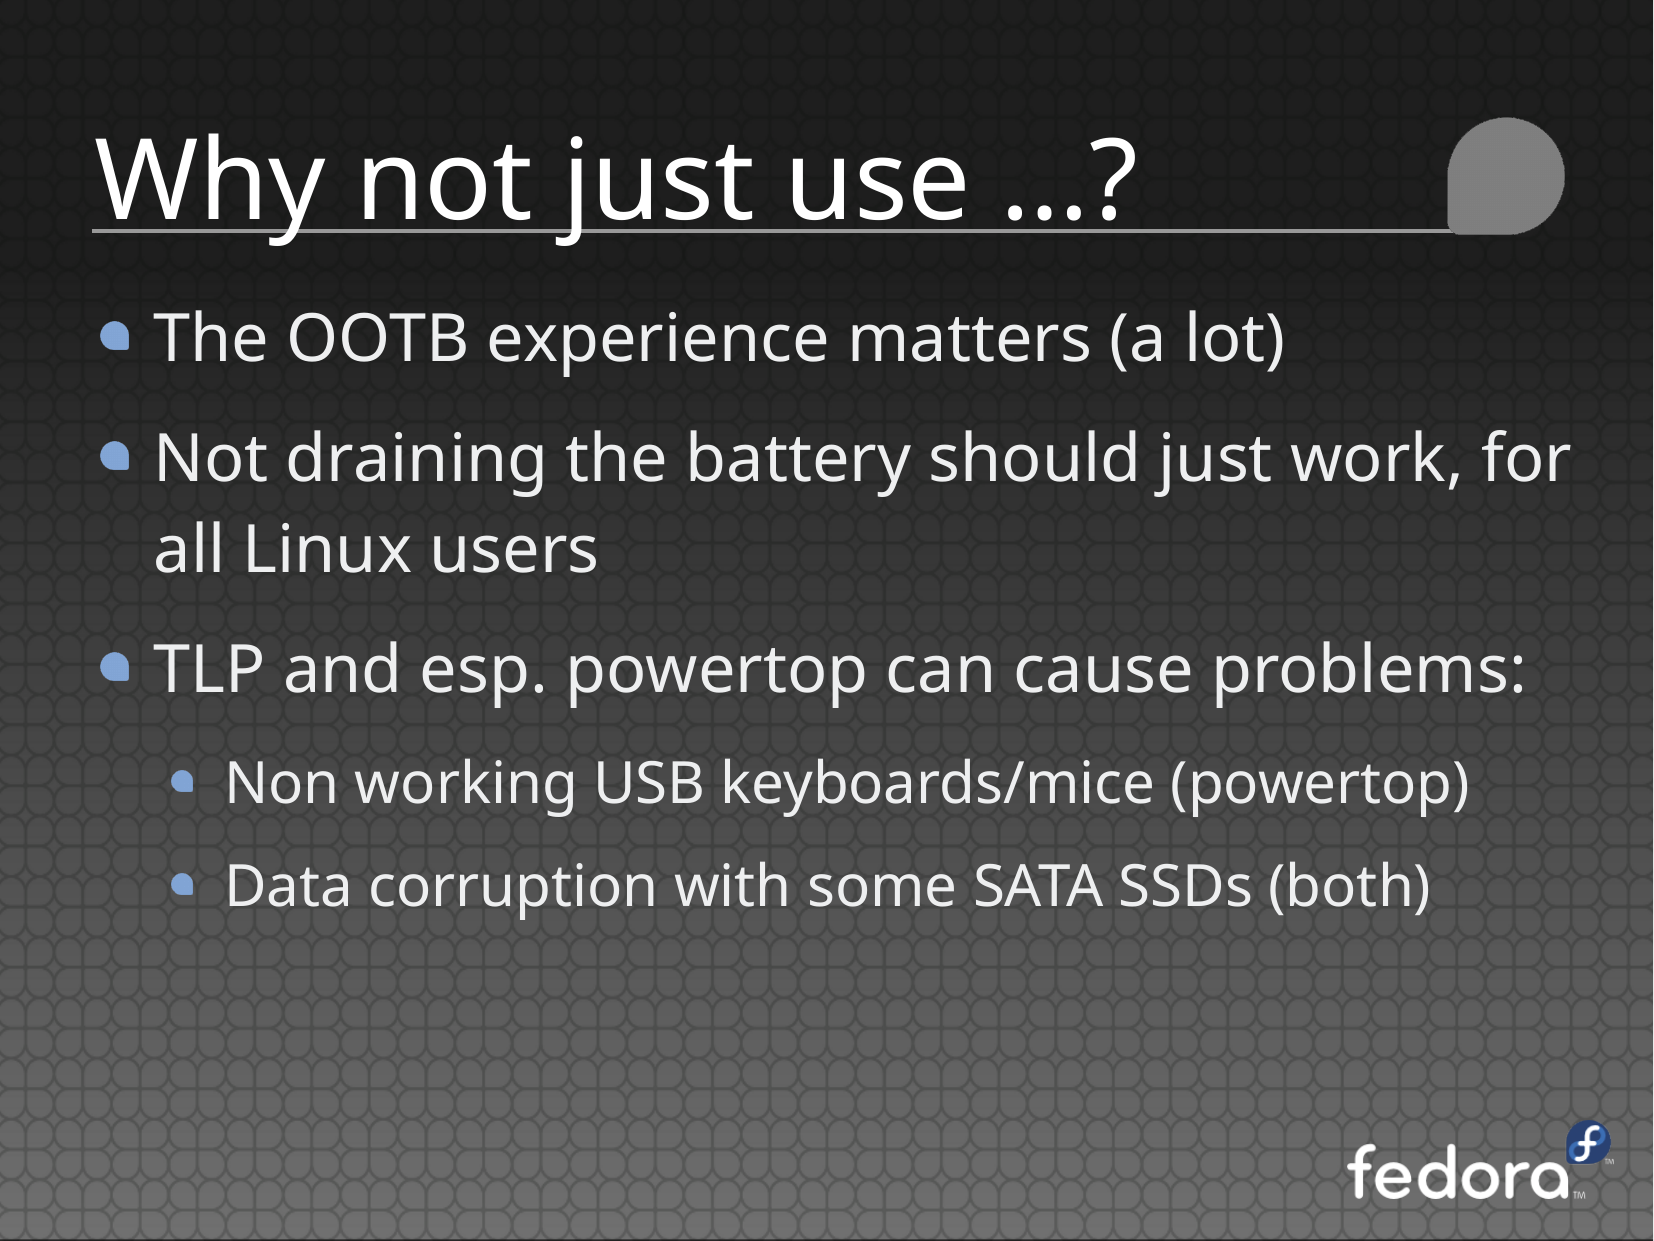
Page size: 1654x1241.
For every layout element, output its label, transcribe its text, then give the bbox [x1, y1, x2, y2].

list The OOTB experience matters (a lot) Not draining the battery should just work, for all Linux users TLP and esp. powertop can cause problems: Non working USB keyboards/mice (powertop) Data corruption with some SATA SSDs (both) [82, 290, 1653, 1186]
title Why not just use …? [94, 100, 1425, 251]
picture [0, 0, 1654, 1241]
